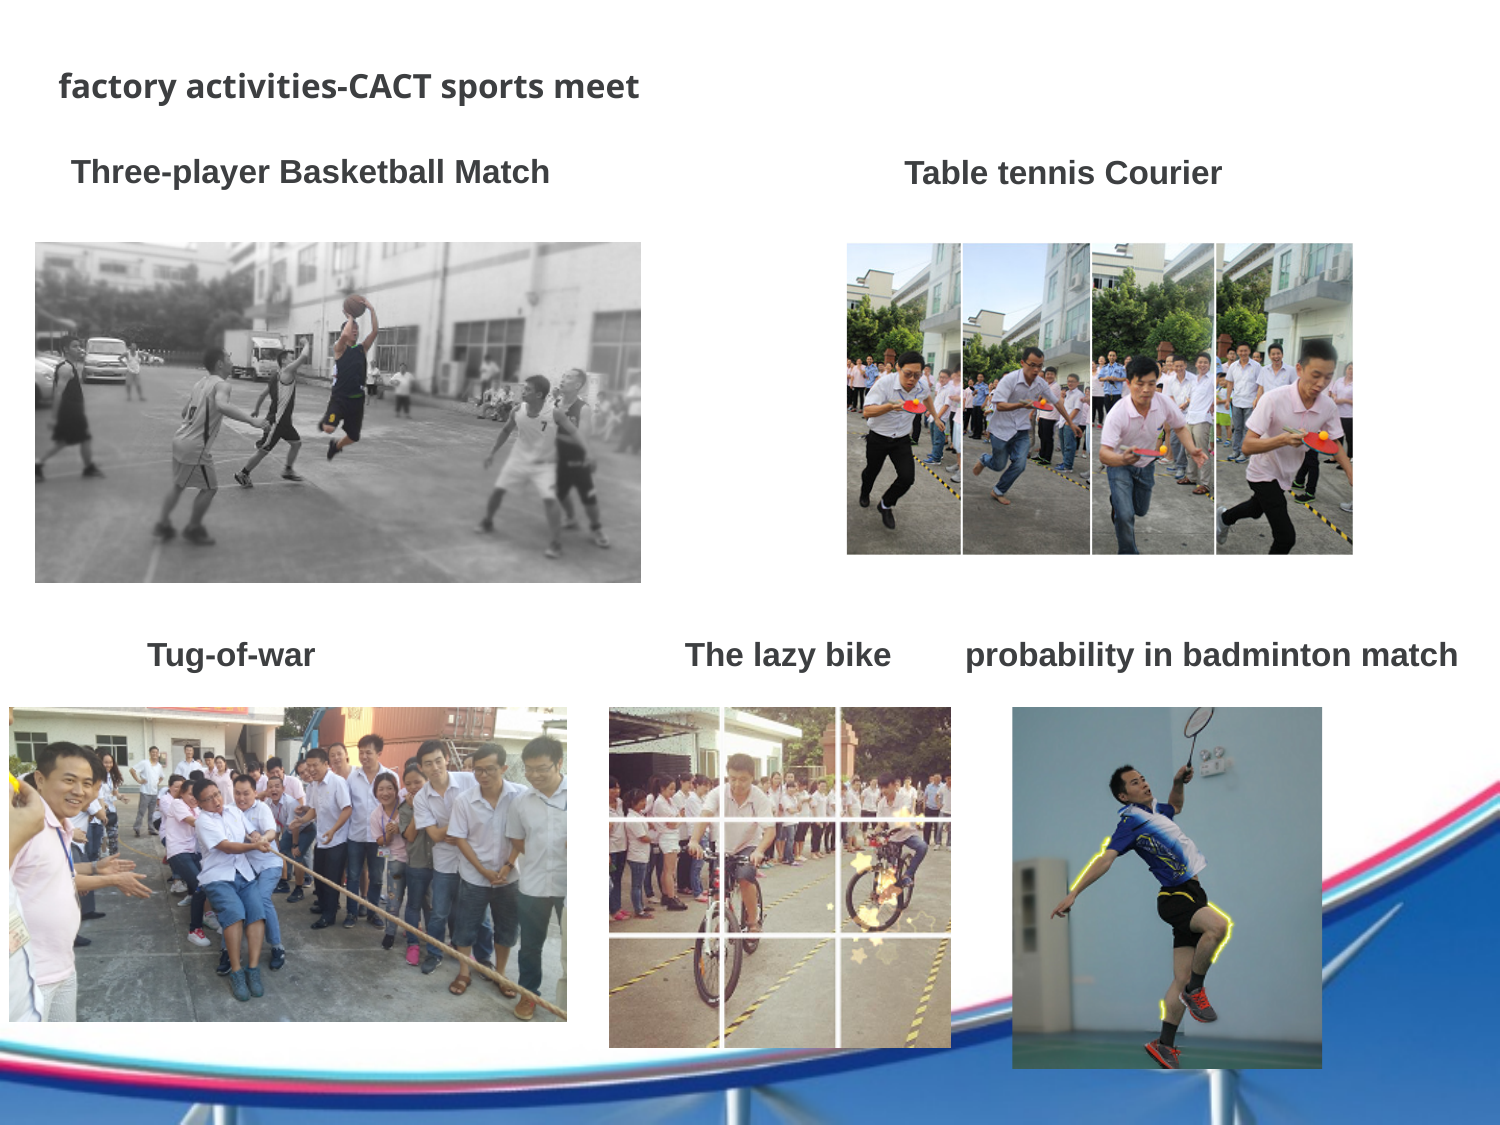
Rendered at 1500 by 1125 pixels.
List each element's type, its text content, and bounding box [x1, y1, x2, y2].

text_box Tug-of-war [132, 626, 544, 681]
text_box The lazy bike [670, 626, 907, 681]
text_box Table tennis Courier [889, 143, 1339, 199]
picture [0, 0, 1500, 1125]
text_box factory activities-CACT sports meet [43, 62, 656, 113]
text_box probability in badminton match [950, 626, 1488, 681]
text_box Three-player Basketball Match [56, 143, 566, 199]
